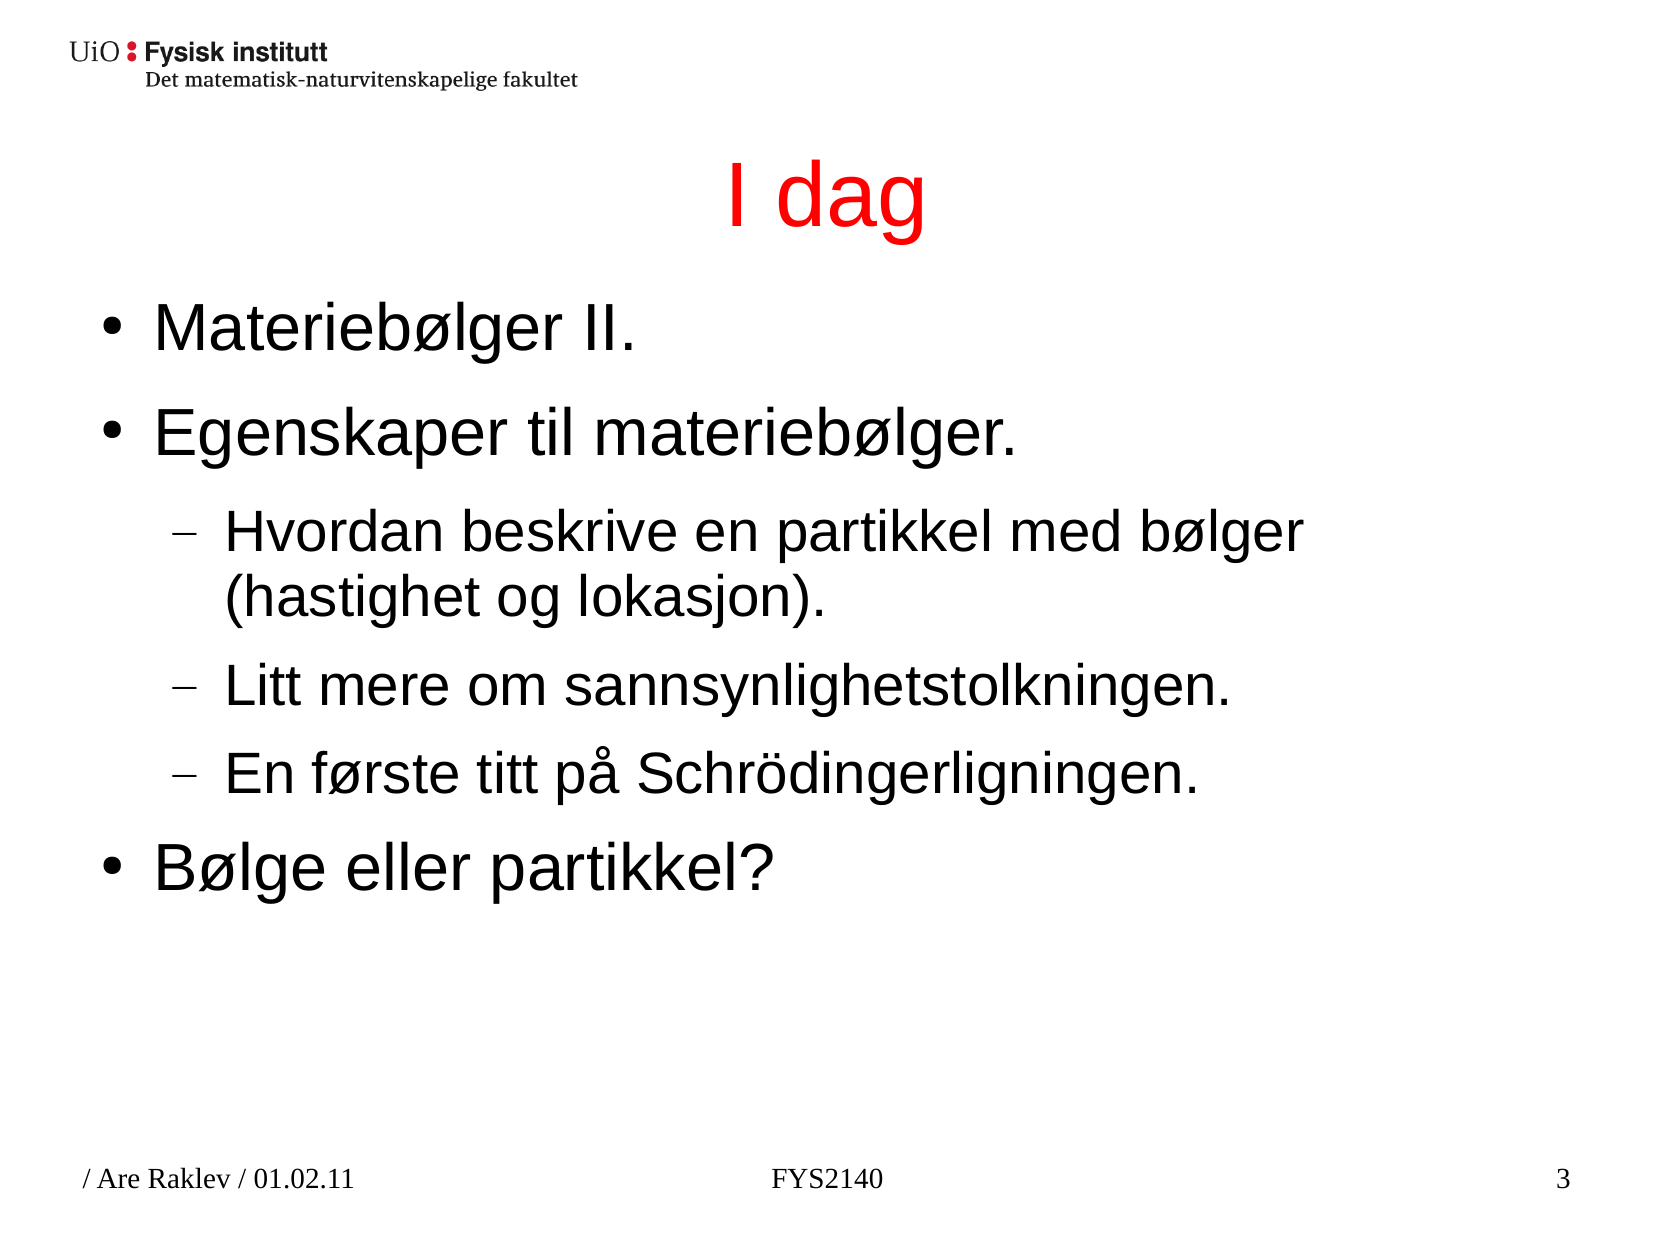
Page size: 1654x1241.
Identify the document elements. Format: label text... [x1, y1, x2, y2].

title I dag [82, 90, 1571, 290]
list Materiebølger II. Egenskaper til materiebølger. Hvordan beskrive en partikkel med bølger (hastighet og lokasjon). Litt mere om sannsynlighetstolkningen. En første titt på Schrödingerligningen. Bølge eller partikkel? [82, 290, 1613, 1094]
picture [68, 37, 581, 93]
